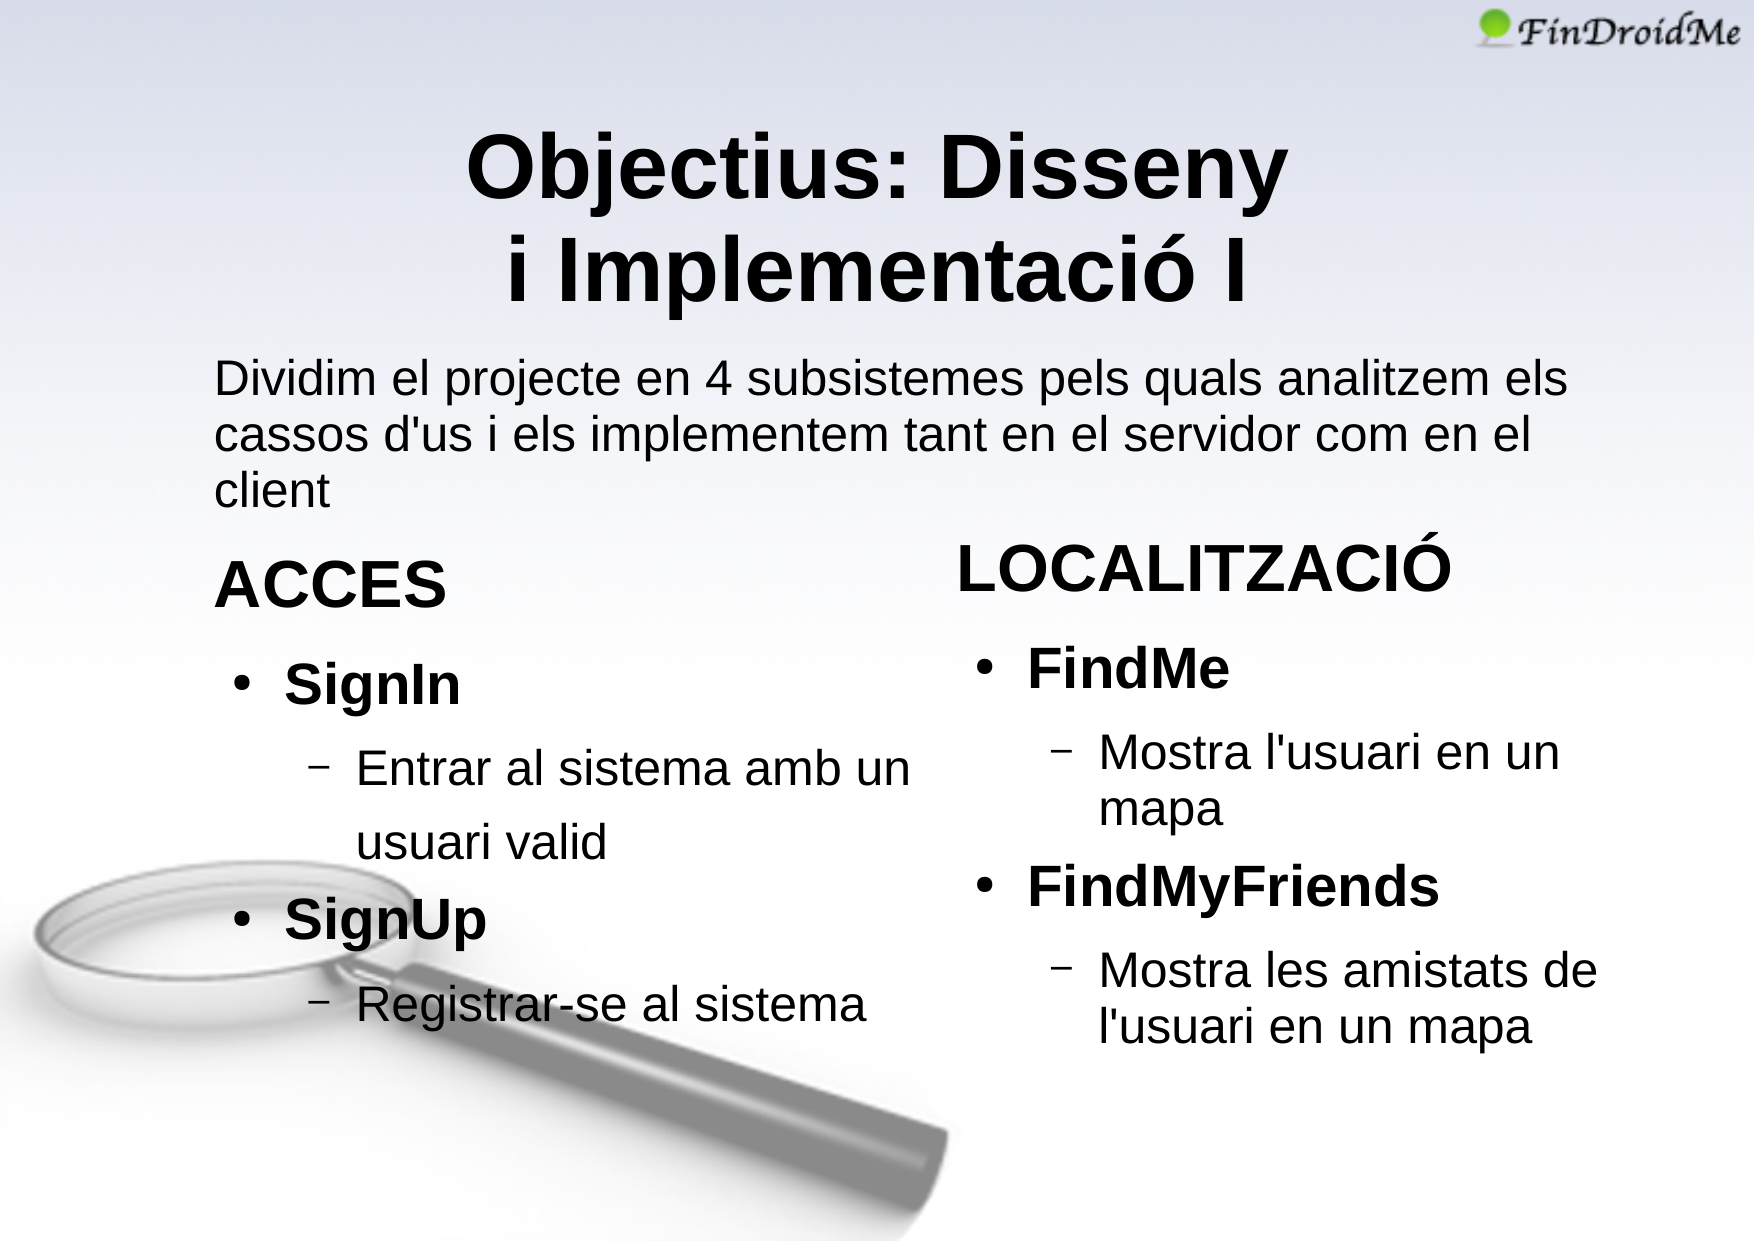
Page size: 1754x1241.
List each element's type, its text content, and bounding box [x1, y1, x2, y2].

list Dividim el projecte en 4 subsistemes pels quals analitzem els cassos d'us i els implementem tant en el servidor com en el client ACCES SignIn Entrar al sistema amb un usuari valid SignUp Registrar-se al sistema [143, 350, 1608, 1133]
picture [0, 0, 1754, 1241]
title Objectius: Disseny i Implementació I [128, 114, 1627, 322]
list LOCALITZACIÓ FindMe Mostra l'usuari en un mapa FindMyFriends Mostra les amistats de l'usuari en un mapa [885, 531, 1657, 1182]
